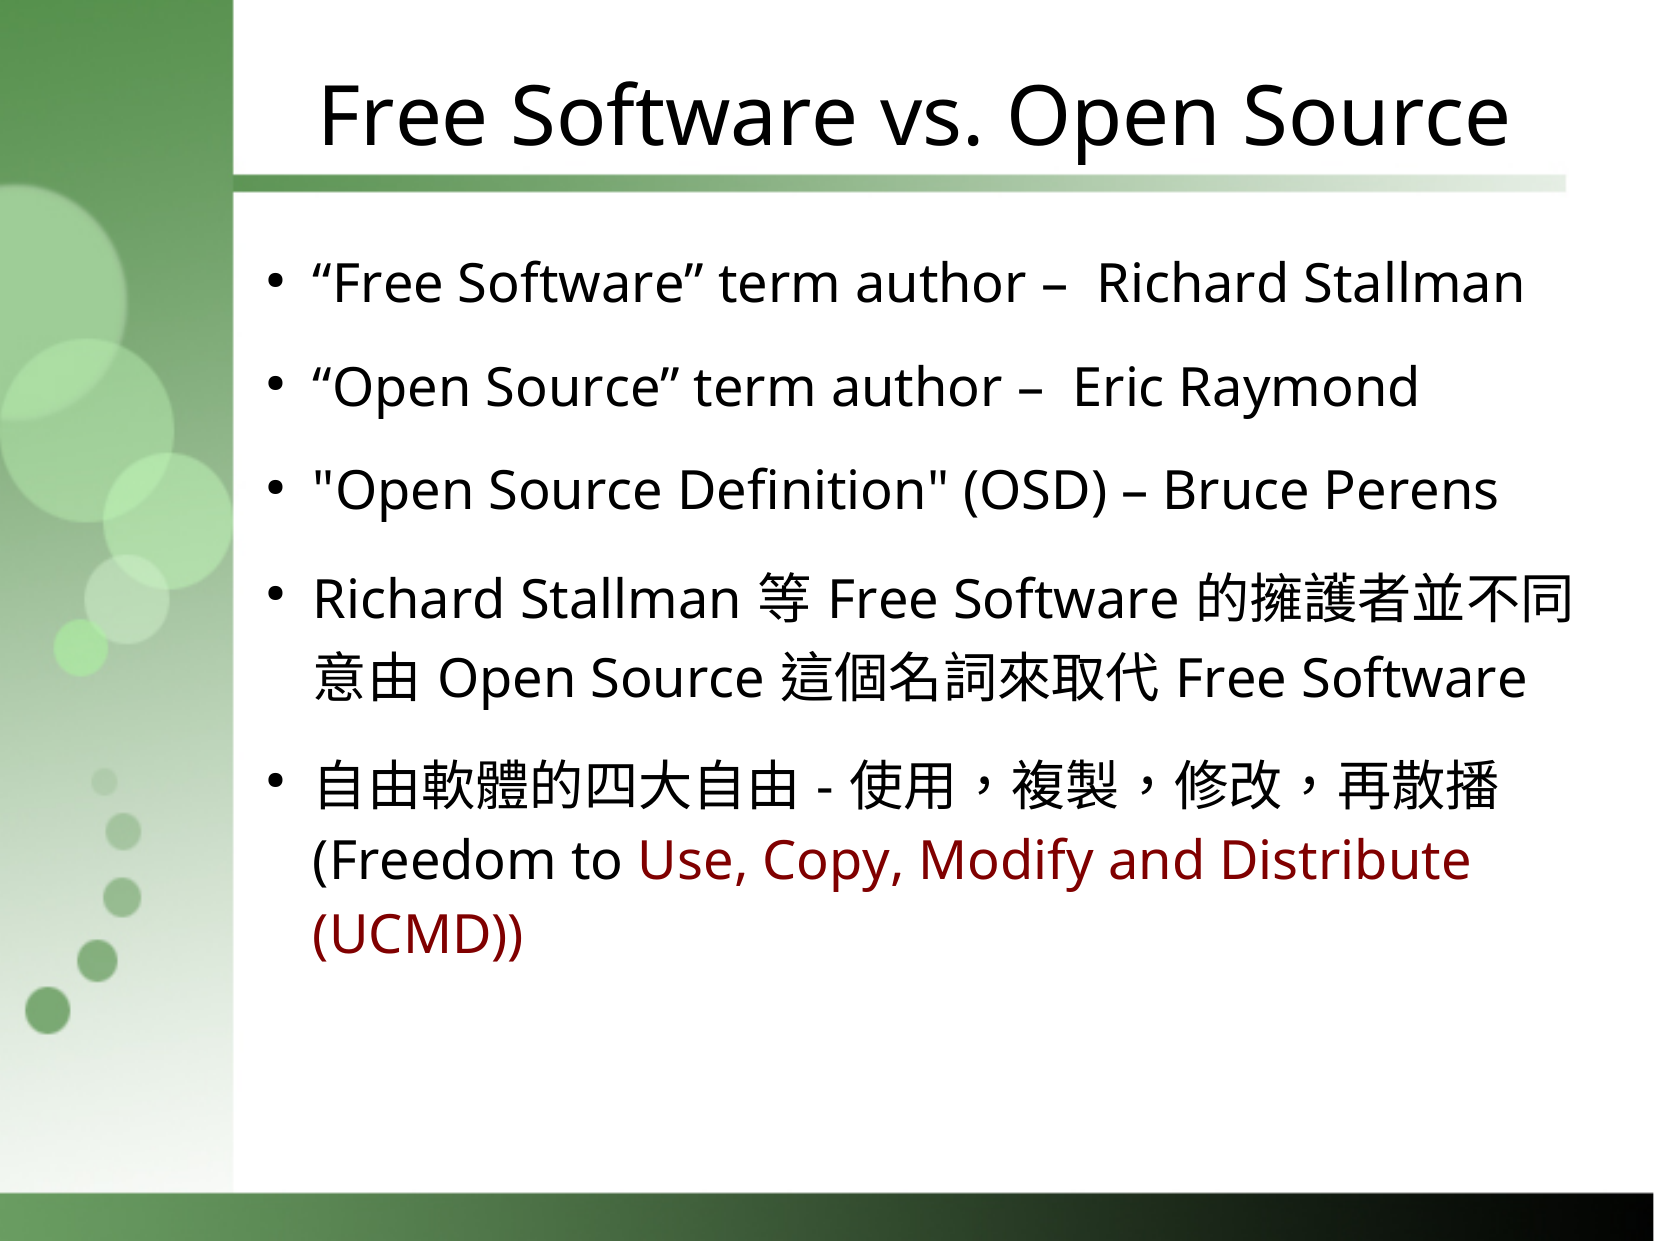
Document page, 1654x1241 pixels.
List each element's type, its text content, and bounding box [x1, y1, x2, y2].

list “Free Software” term author – Richard Stallman “Open Source” term author – Eric Raymond "Open Source Definition" (OSD) – Bruce Perens Richard Stallman等Free Software的擁護者並不同意由Open Source這個名詞來取代Free Software 自由軟體的四大自由-使用，複製，修改，再散播(Freedom to Use, Copy, Modify and Distribute (UCMD)) [265, 244, 1595, 975]
picture [0, 0, 1654, 1241]
title Free Software vs. Open Source [236, 49, 1595, 178]
